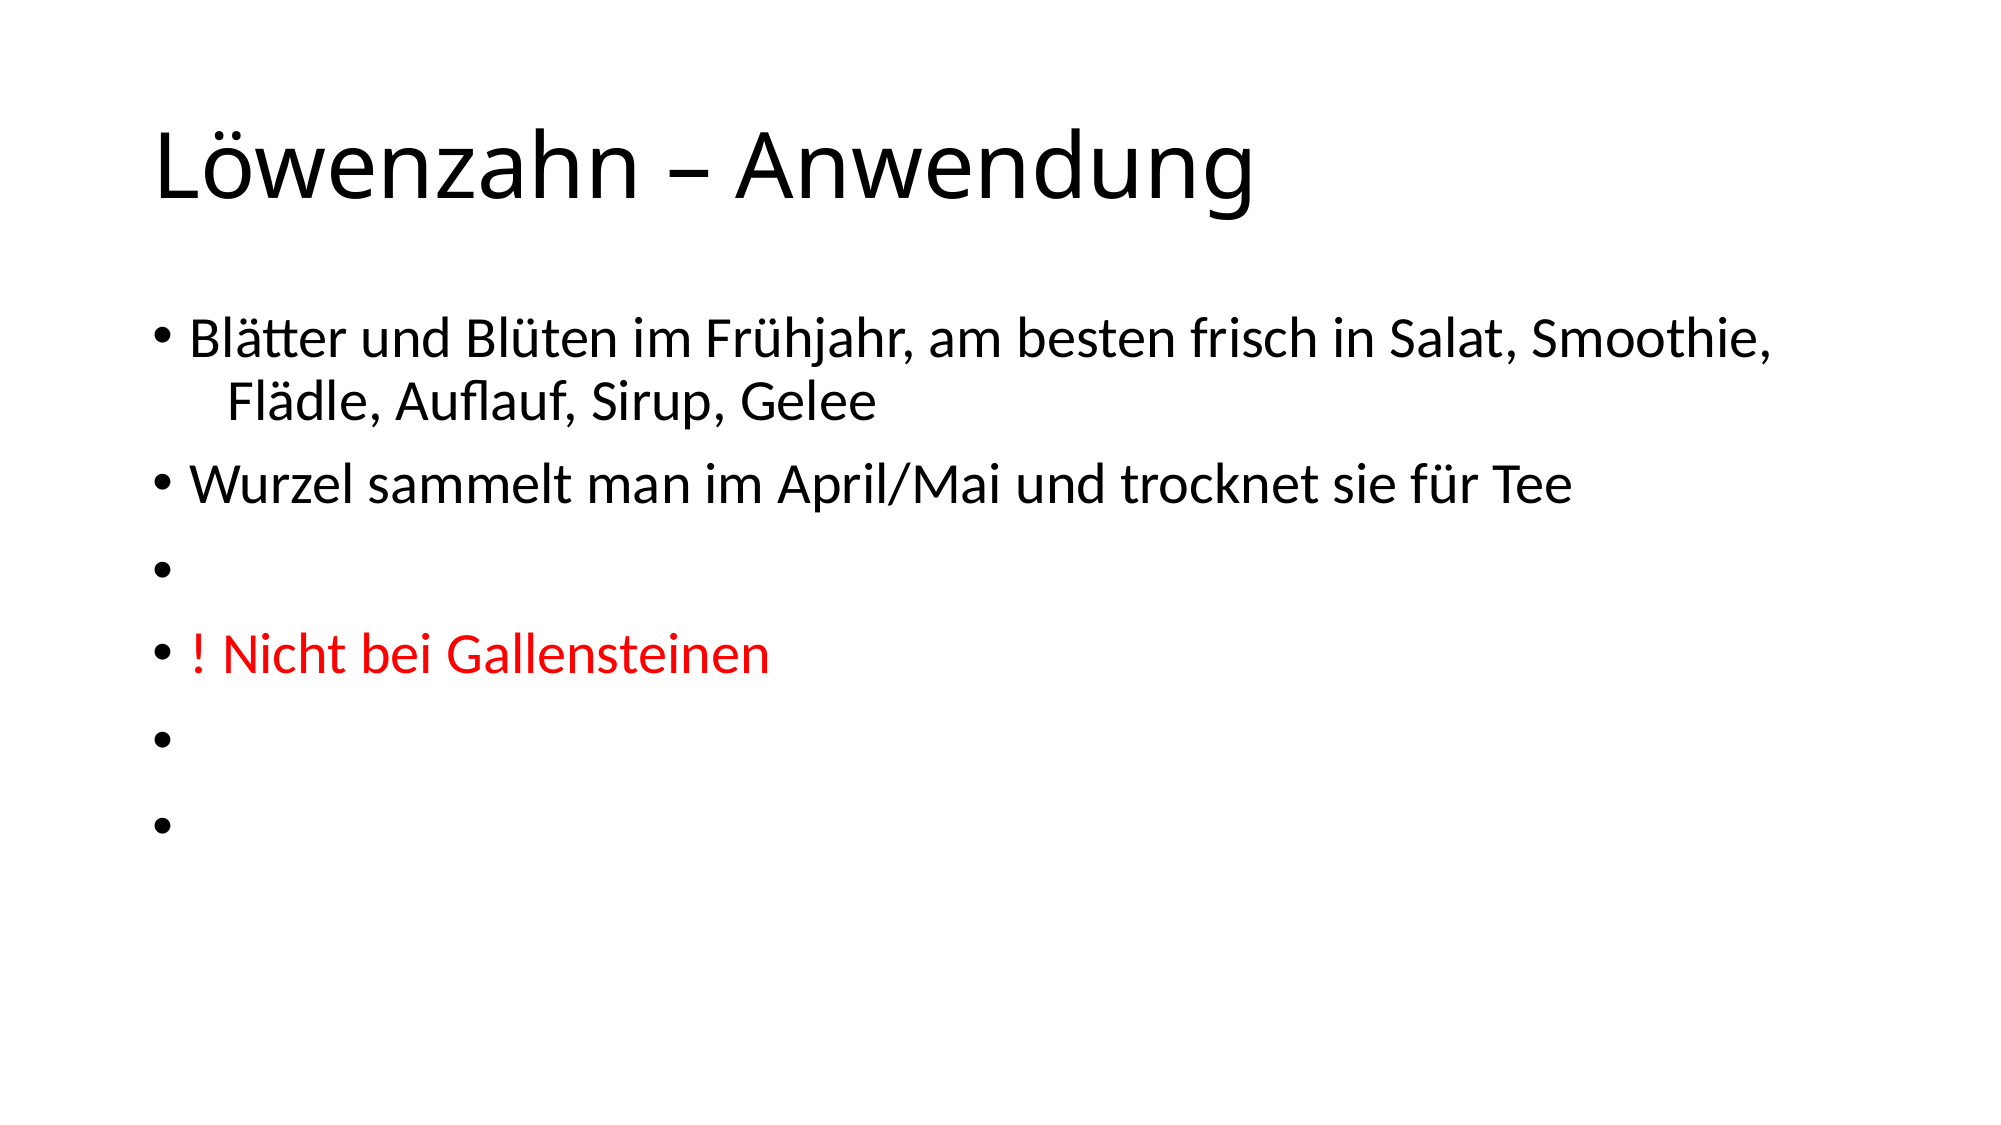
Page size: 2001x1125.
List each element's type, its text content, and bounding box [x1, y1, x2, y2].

list Blätter und Blüten im Frühjahr, am besten frisch in Salat, Smoothie, Flädle, Auflauf, Sirup, Gelee Wurzel sammelt man im April/Mai und trocknet sie für Tee ! Nicht bei Gallensteinen [137, 299, 1863, 1014]
title Löwenzahn – Anwendung [137, 59, 1863, 278]
